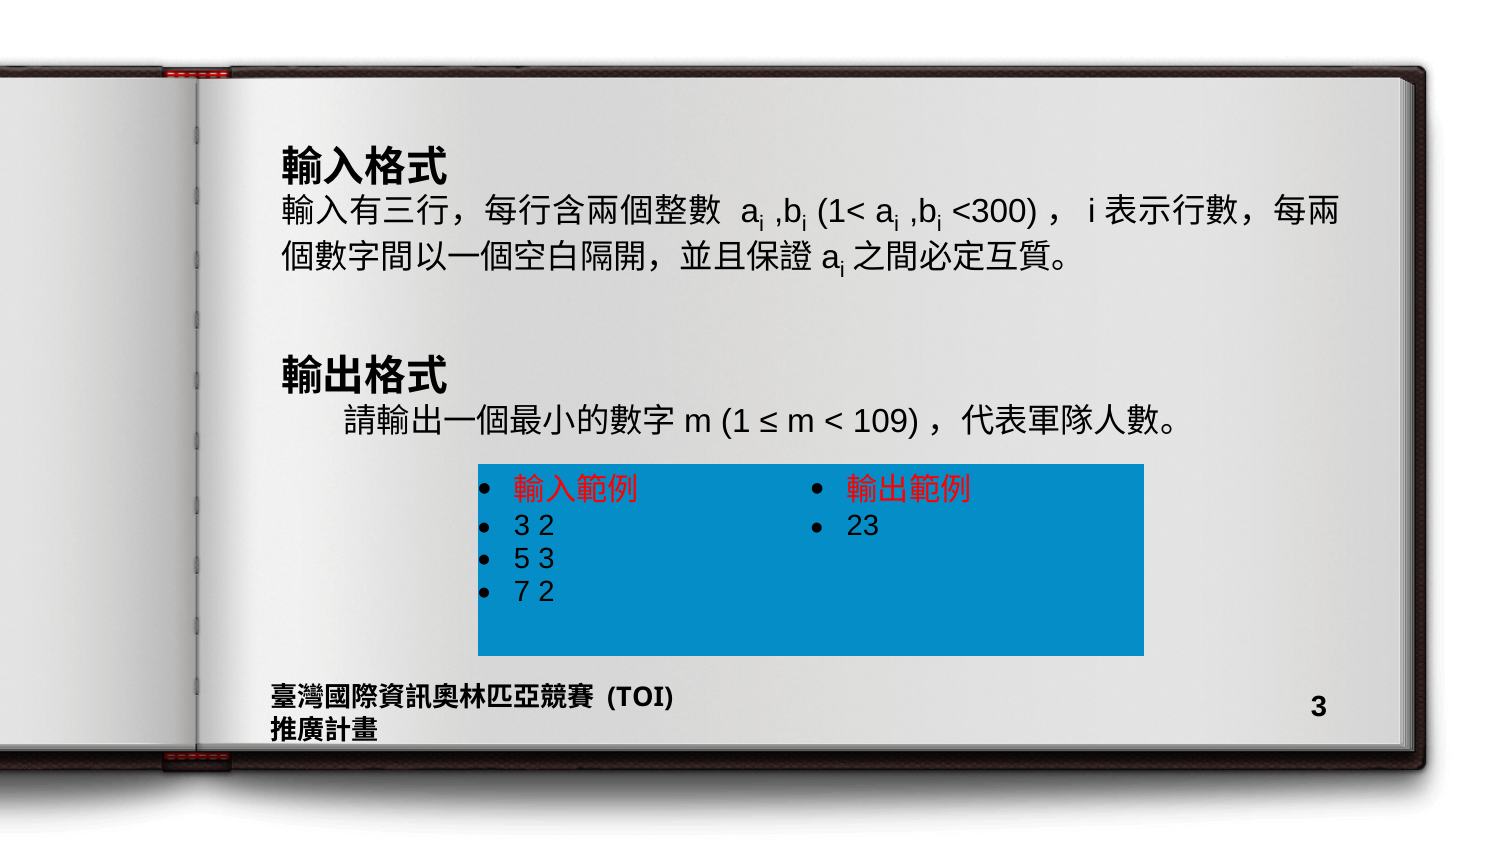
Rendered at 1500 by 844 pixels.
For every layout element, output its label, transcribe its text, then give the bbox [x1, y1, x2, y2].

table_header 輸入範例 3 2 5 3 7 2 [478, 464, 811, 656]
text_box 輸出格式 請輸出一個最小的數字m (1 ≤ m < 109)，代表軍隊人數。 [266, 342, 1368, 447]
text_box 輸入格式 輸入有三行，每行含兩個整數 ai ,bi (1< ai ,bi <300)，i表示行數，每兩個數字間以一個空白隔開，並且保證ai之間必定互質。 [266, 132, 1356, 342]
text_box ‹#› [1296, 672, 1386, 737]
table_header 輸出範例 23 [811, 464, 1144, 656]
